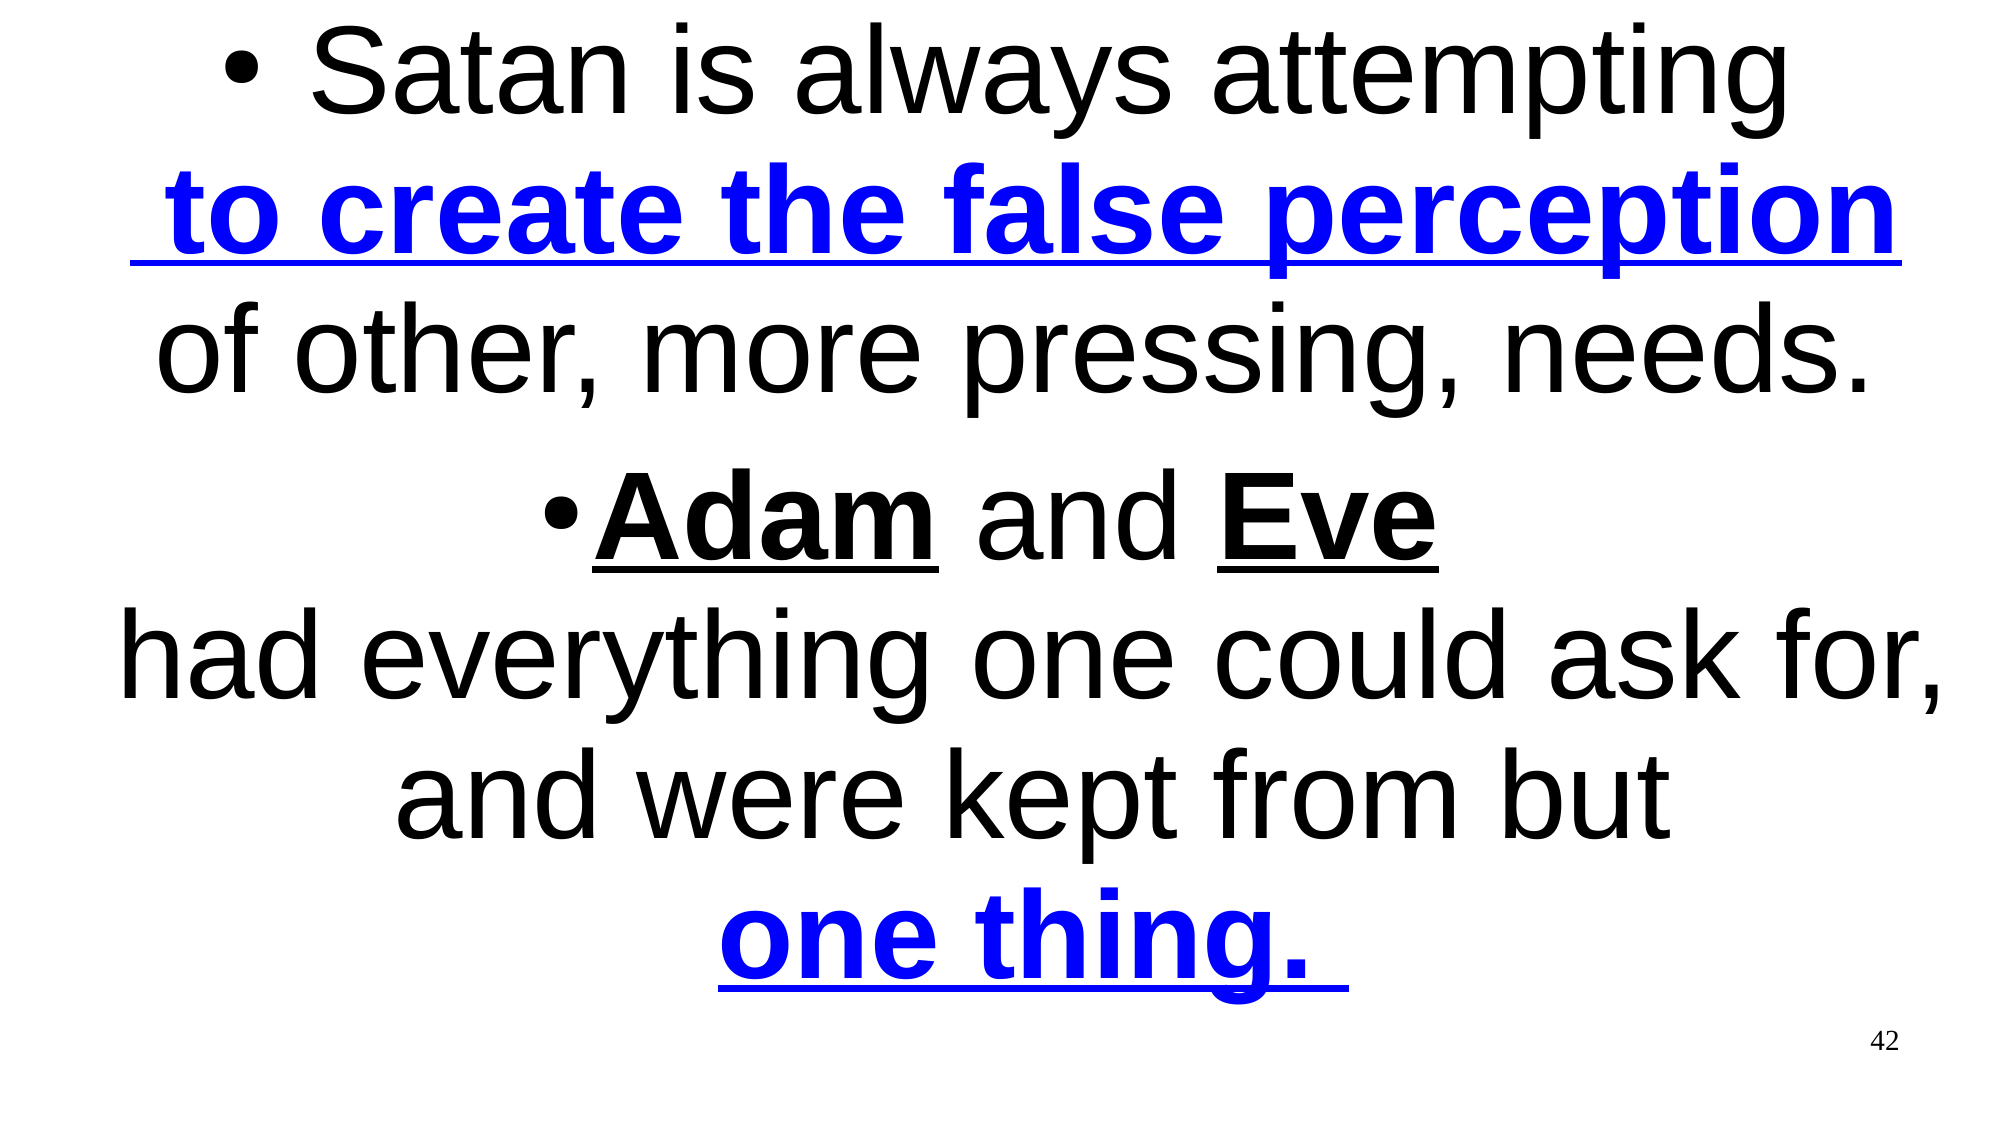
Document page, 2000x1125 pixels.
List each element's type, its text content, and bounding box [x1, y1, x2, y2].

list Satan is always attempting to create the false perception of other, more pressing, needs. Adam and Eve had everything one could ask for, and were kept from but one thing. [0, 0, 1996, 1123]
